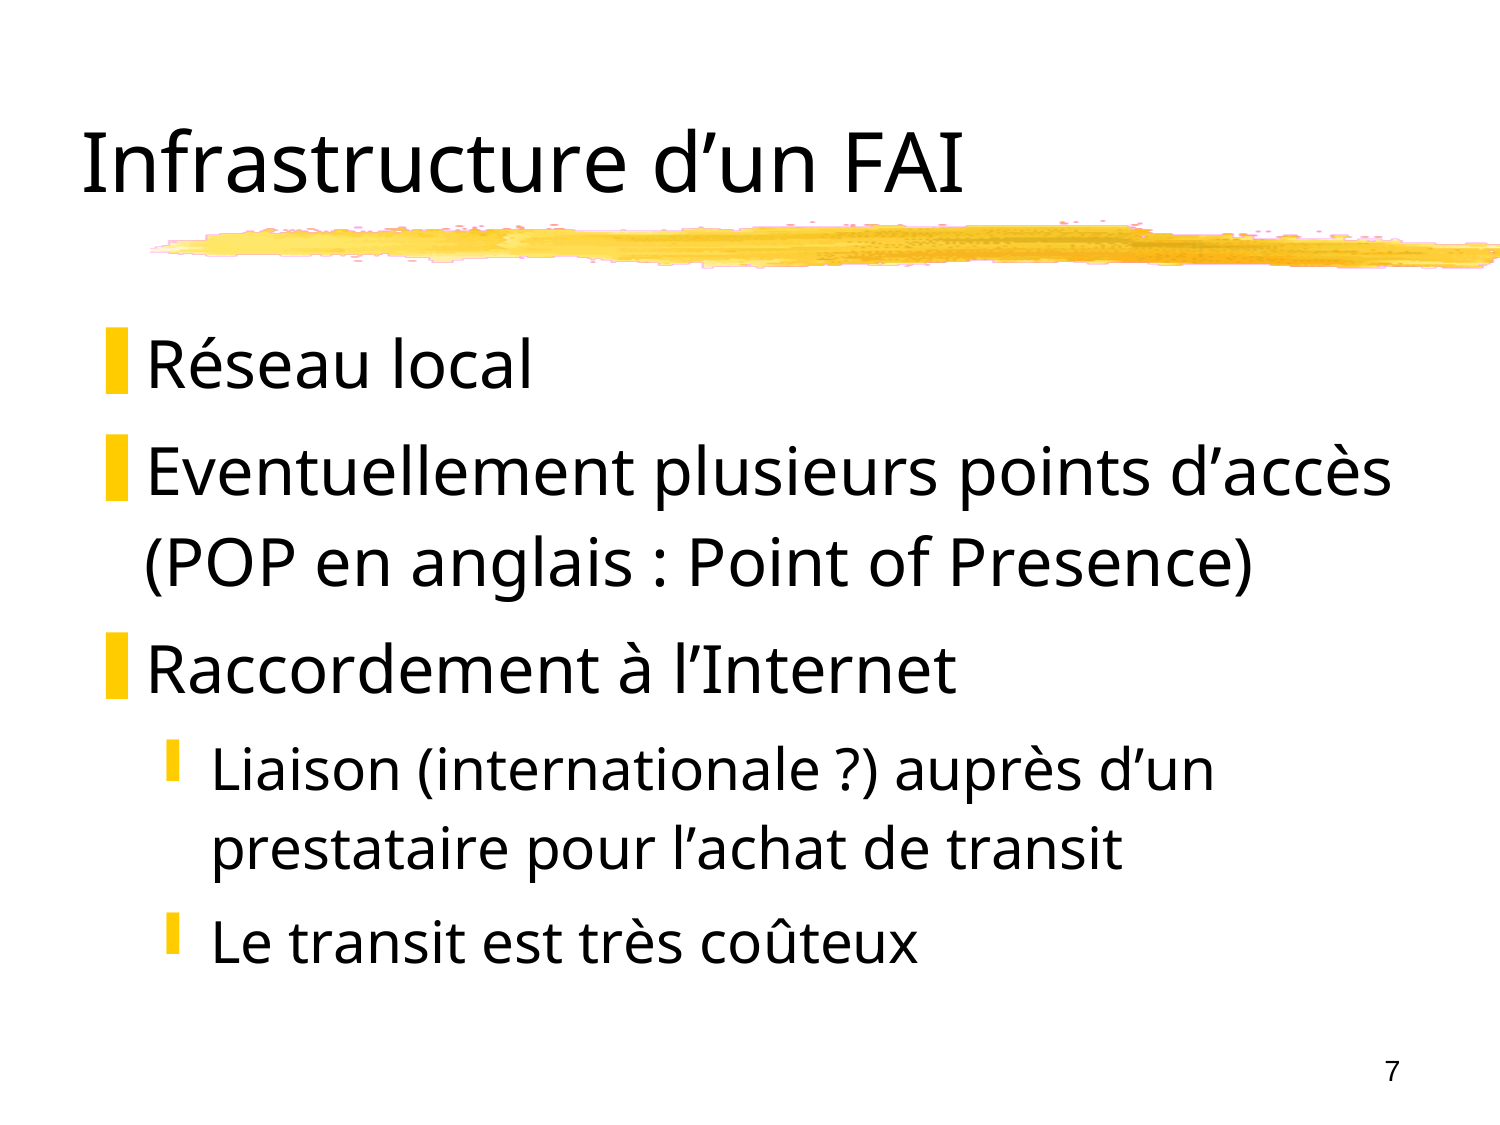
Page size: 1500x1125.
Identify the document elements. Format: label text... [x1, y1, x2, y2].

picture [150, 215, 1500, 279]
title Infrastructure d’un FAI [66, 37, 1342, 225]
list Réseau local Eventuellement plusieurs points d’accès (POP en anglais : Point of Presence)‏ Raccordement à l’Internet Liaison (internationale ?) auprès d’un prestataire pour l’achat de transit Le transit est très coûteux [74, 309, 1417, 997]
